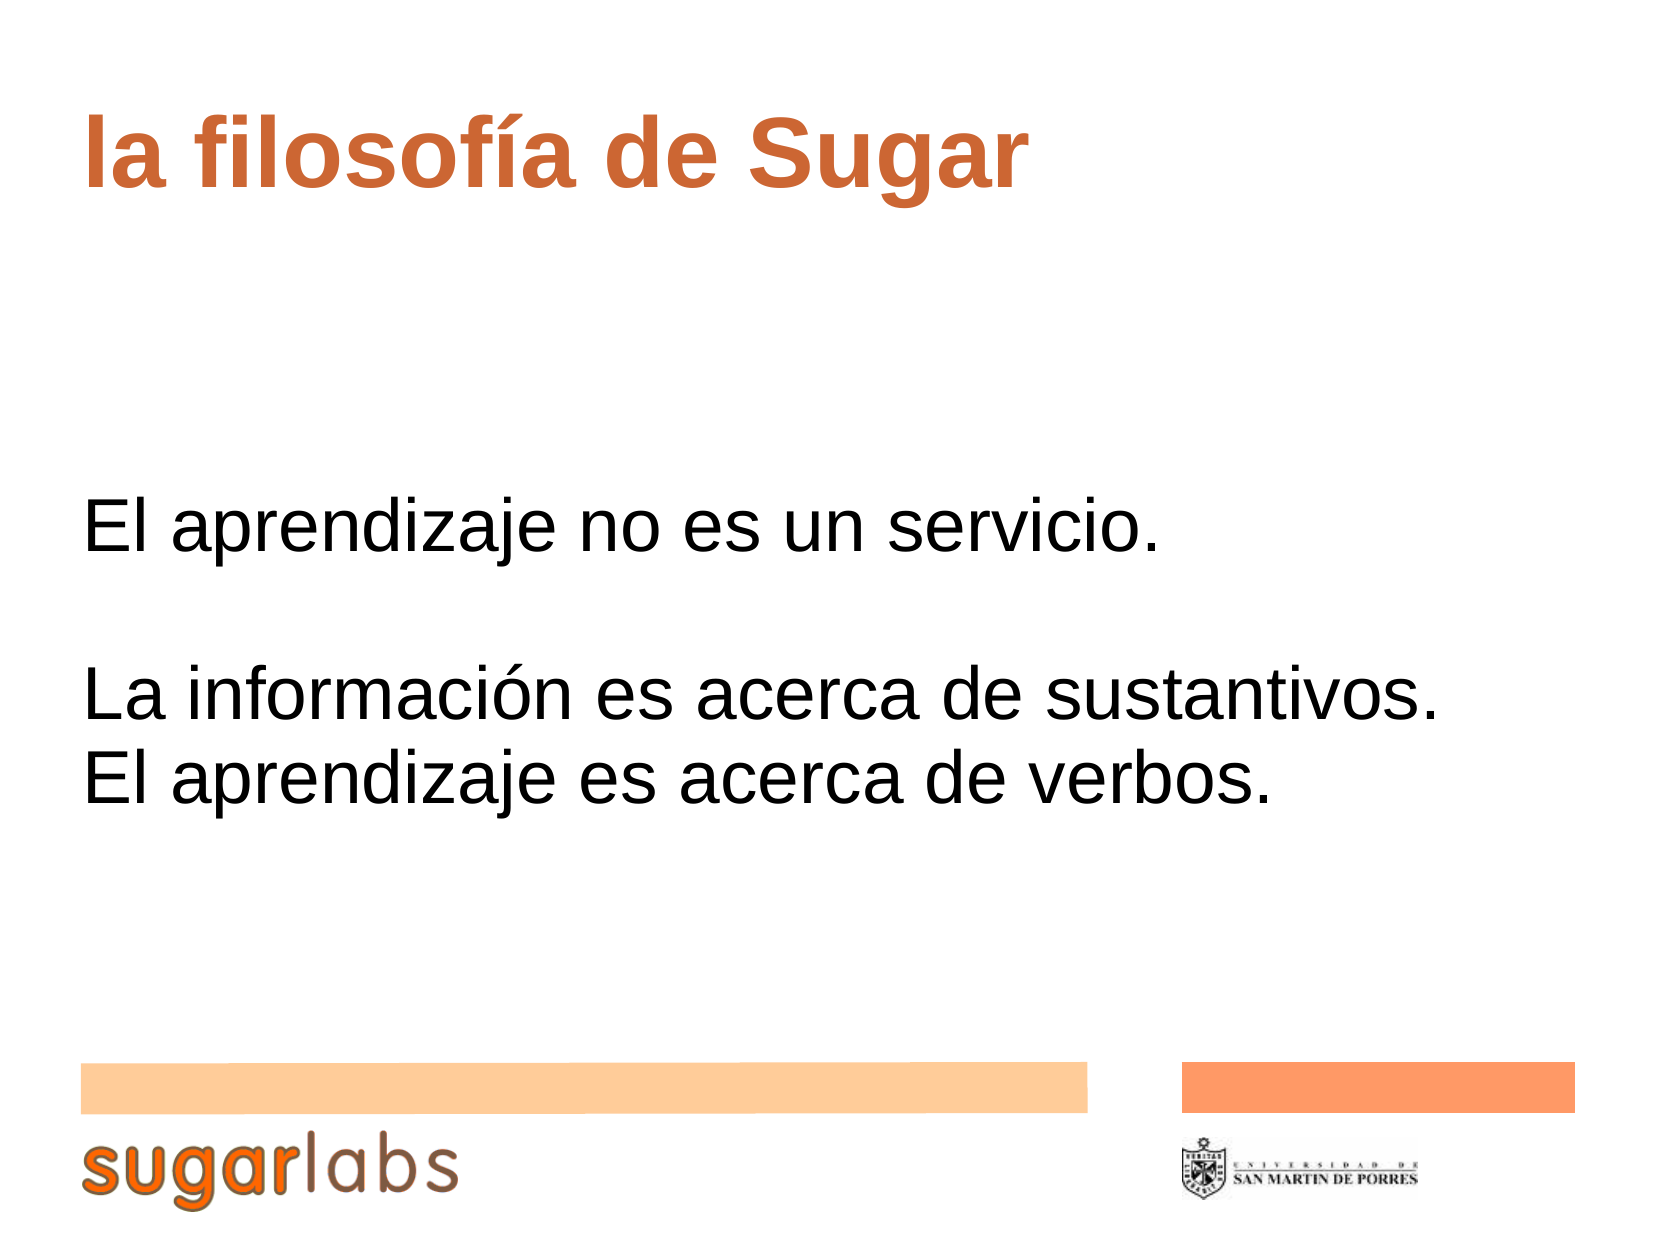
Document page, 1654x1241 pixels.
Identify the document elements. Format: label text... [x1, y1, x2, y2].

picture [1182, 1137, 1418, 1200]
title la filosofía de Sugar [82, 49, 1571, 257]
subtitle El aprendizaje no es un servicio. La información es acerca de sustantivos. El aprendizaje es acerca de verbos. [82, 290, 1571, 1013]
picture [82, 1130, 458, 1212]
